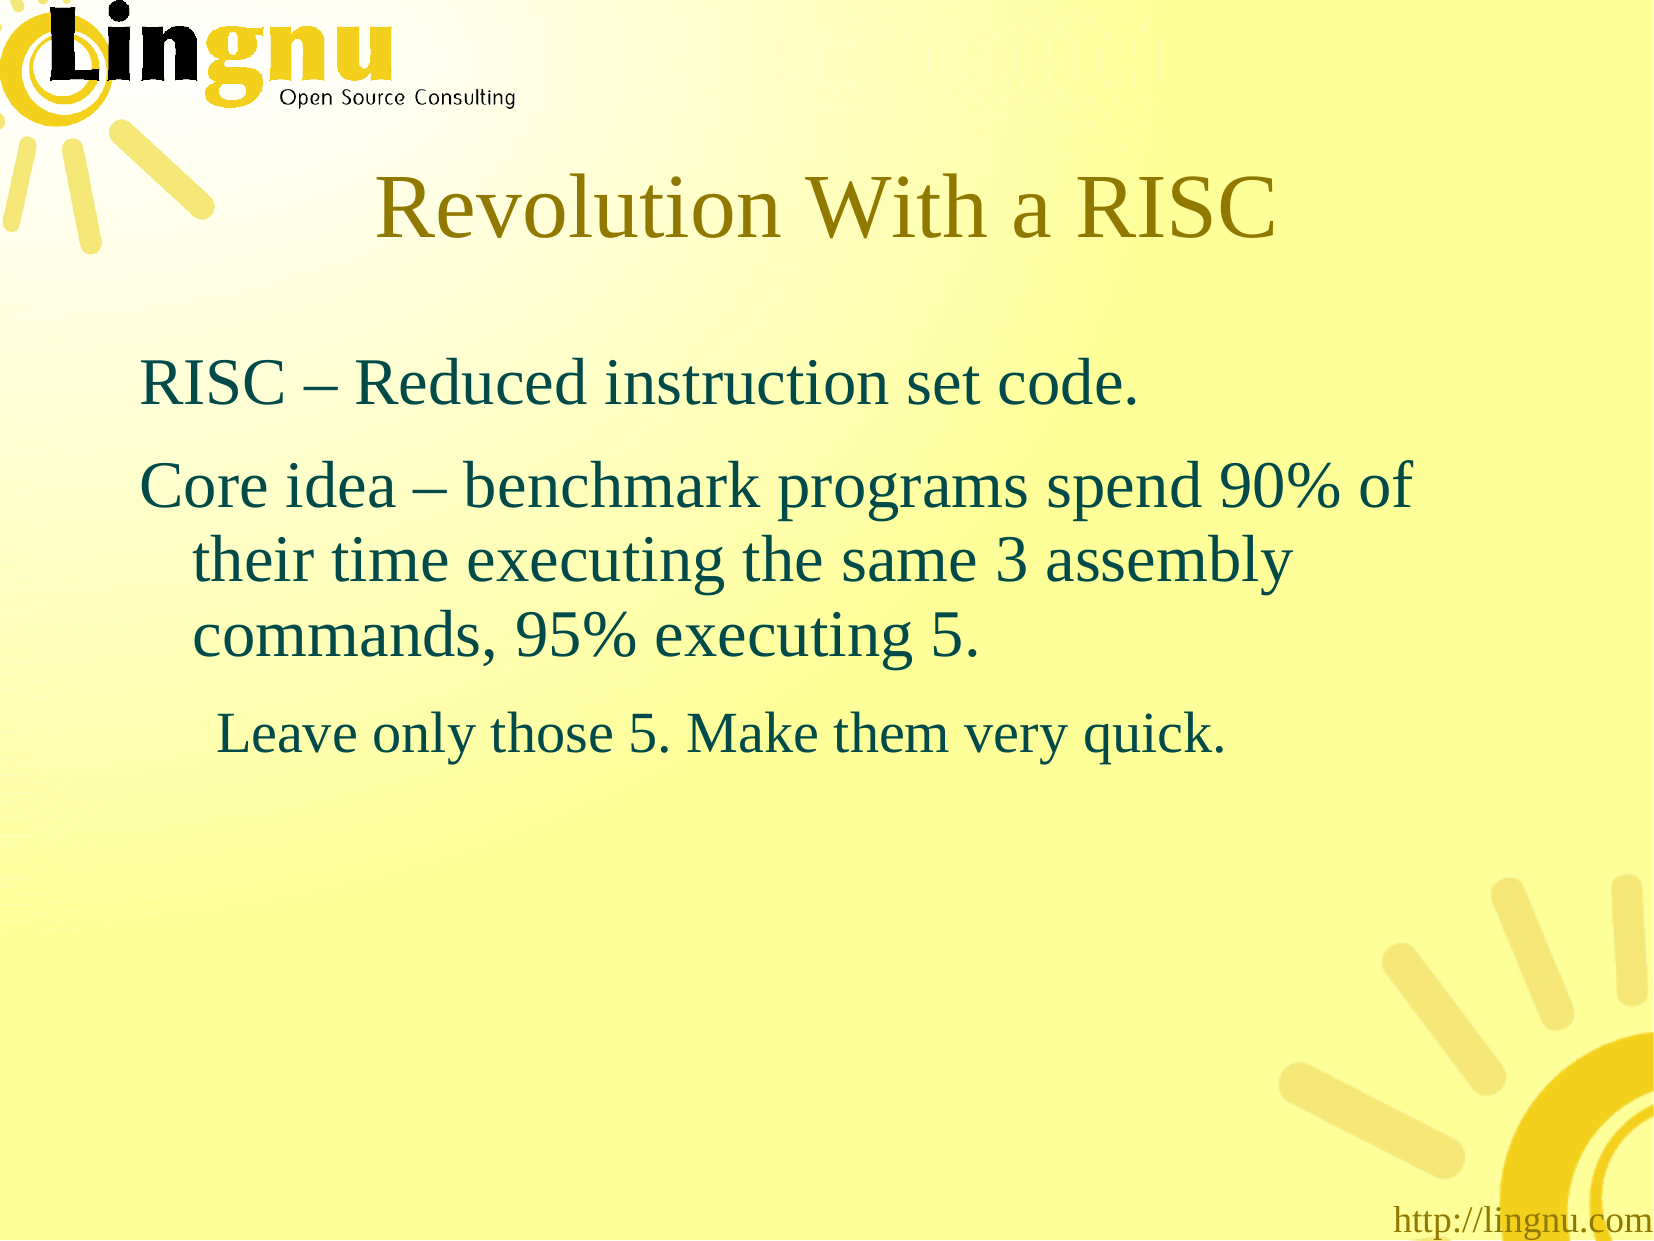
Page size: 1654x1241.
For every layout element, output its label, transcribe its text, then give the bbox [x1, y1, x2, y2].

title Revolution With a RISC [121, 102, 1534, 311]
picture [1256, 871, 1654, 1241]
picture [0, 0, 516, 256]
list RISC – Reduced instruction set code. Core idea – benchmark programs spend 90% of their time executing the same 3 assembly commands, 95% executing 5. Leave only those 5. Make them very quick. [121, 344, 1534, 1127]
